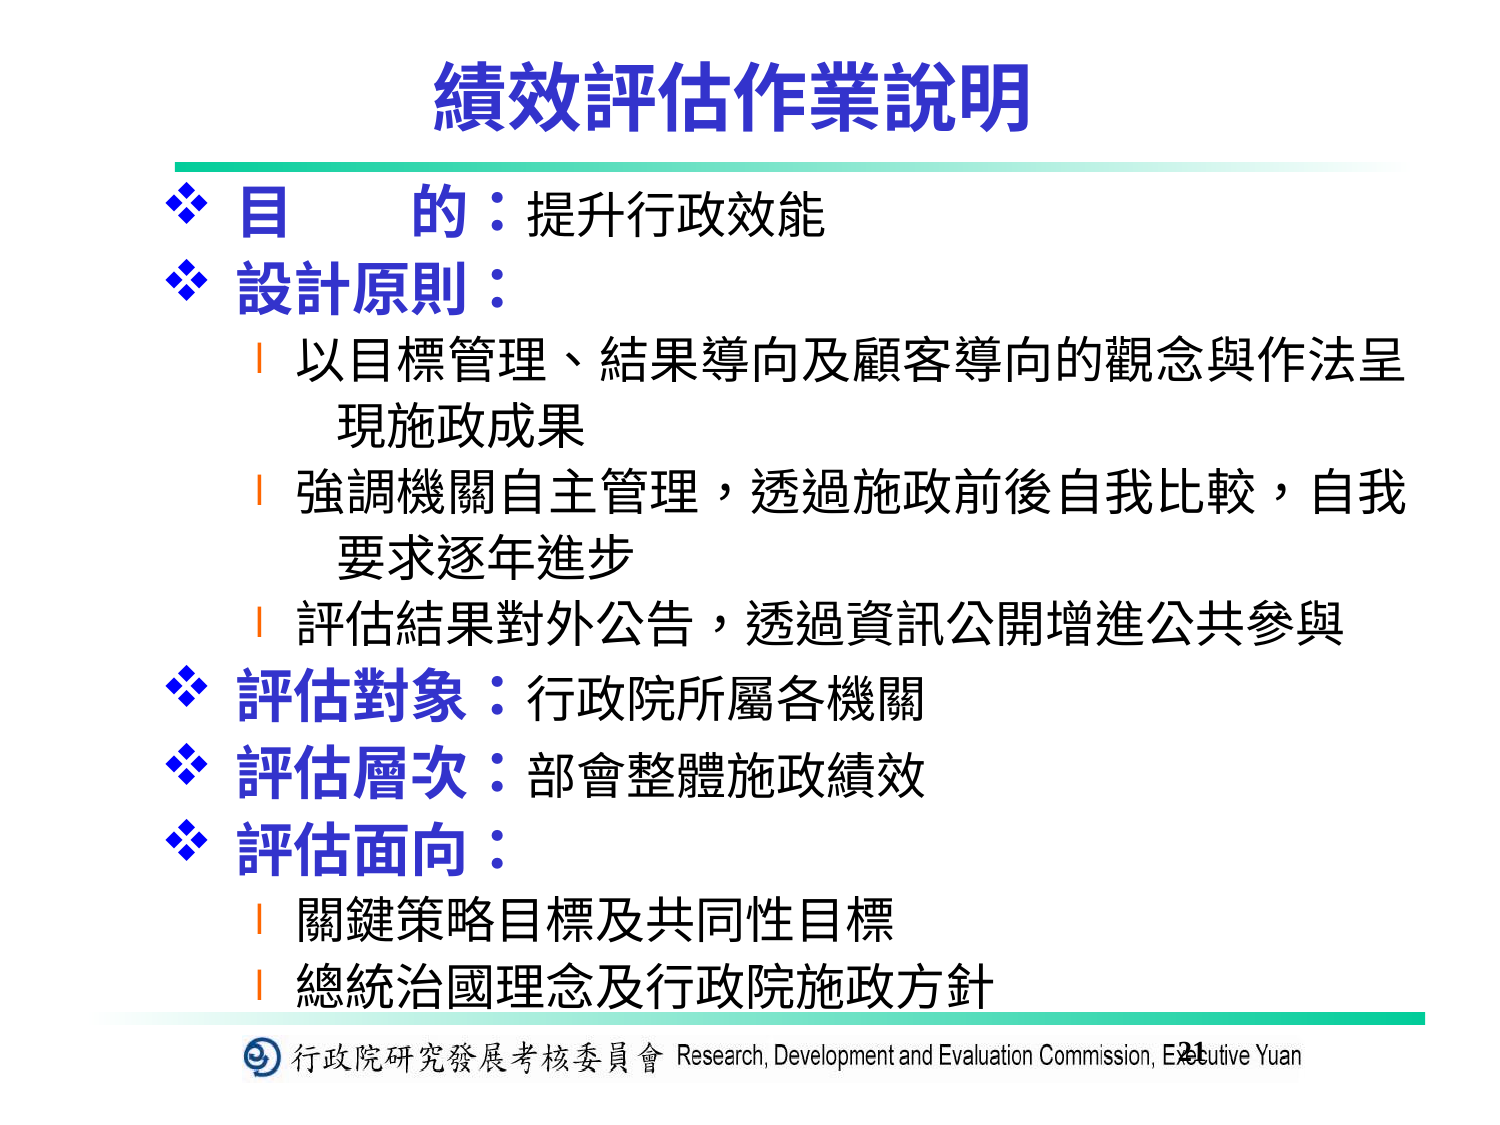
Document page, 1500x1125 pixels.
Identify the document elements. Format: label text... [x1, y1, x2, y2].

text_box [1162, 1025, 1476, 1101]
text_box 績效評估作業說明 [171, 42, 1294, 150]
text_box 目 的：提升行政效能 設計原則： 以目標管理、結果導向及顧客導向的觀念與作法呈現施政成果 強調機關自主管理，透過施政前後自我比較，自我要求逐年進步 評估結果對外公告，透過資訊公開增進公共參與 評估對象：行政院所屬各機關 評估層次：部會整體施政績效 評估面向： 關鍵策略目標及共同性目標 總統治國理念及行政院施政方針 [145, 160, 1424, 1032]
